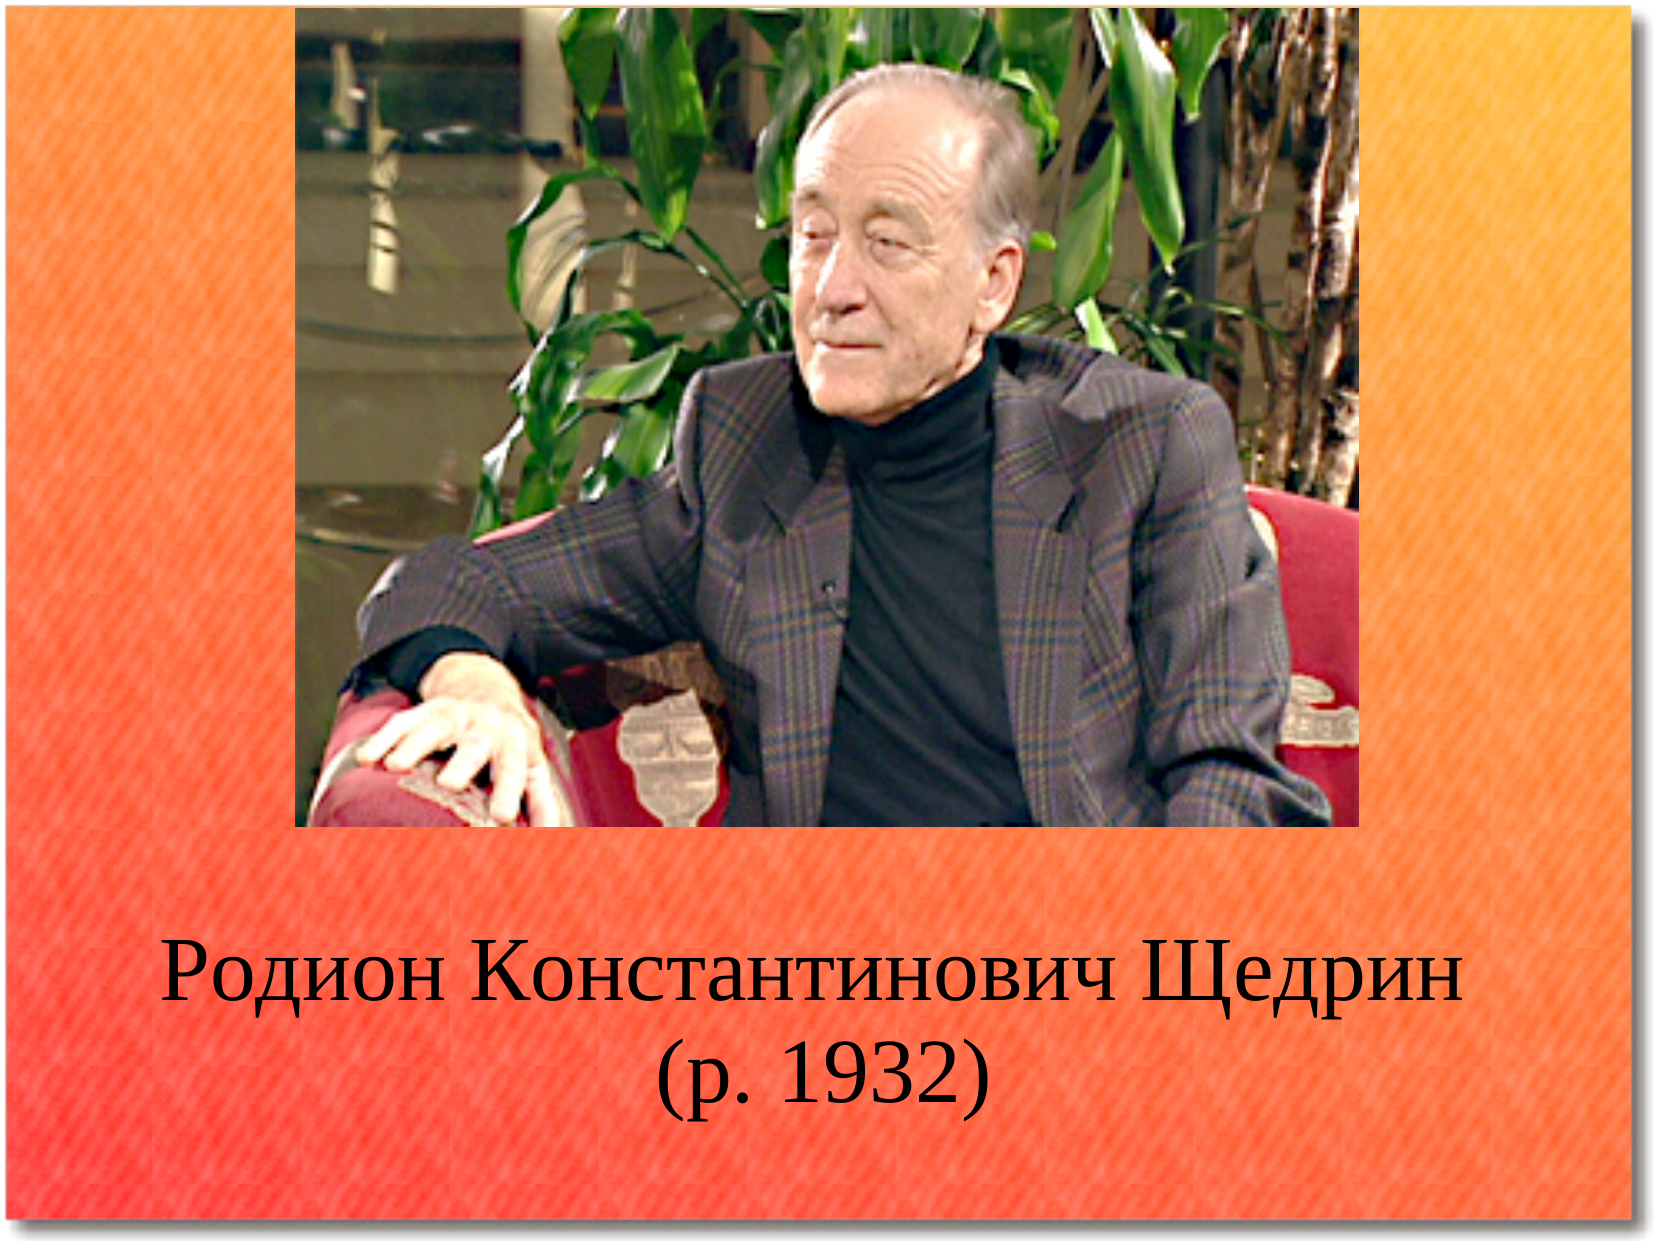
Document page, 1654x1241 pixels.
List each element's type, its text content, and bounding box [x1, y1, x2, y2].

picture [0, 0, 1654, 1241]
title Родион Константинович Щедрин (р. 1932) [118, 918, 1531, 1123]
